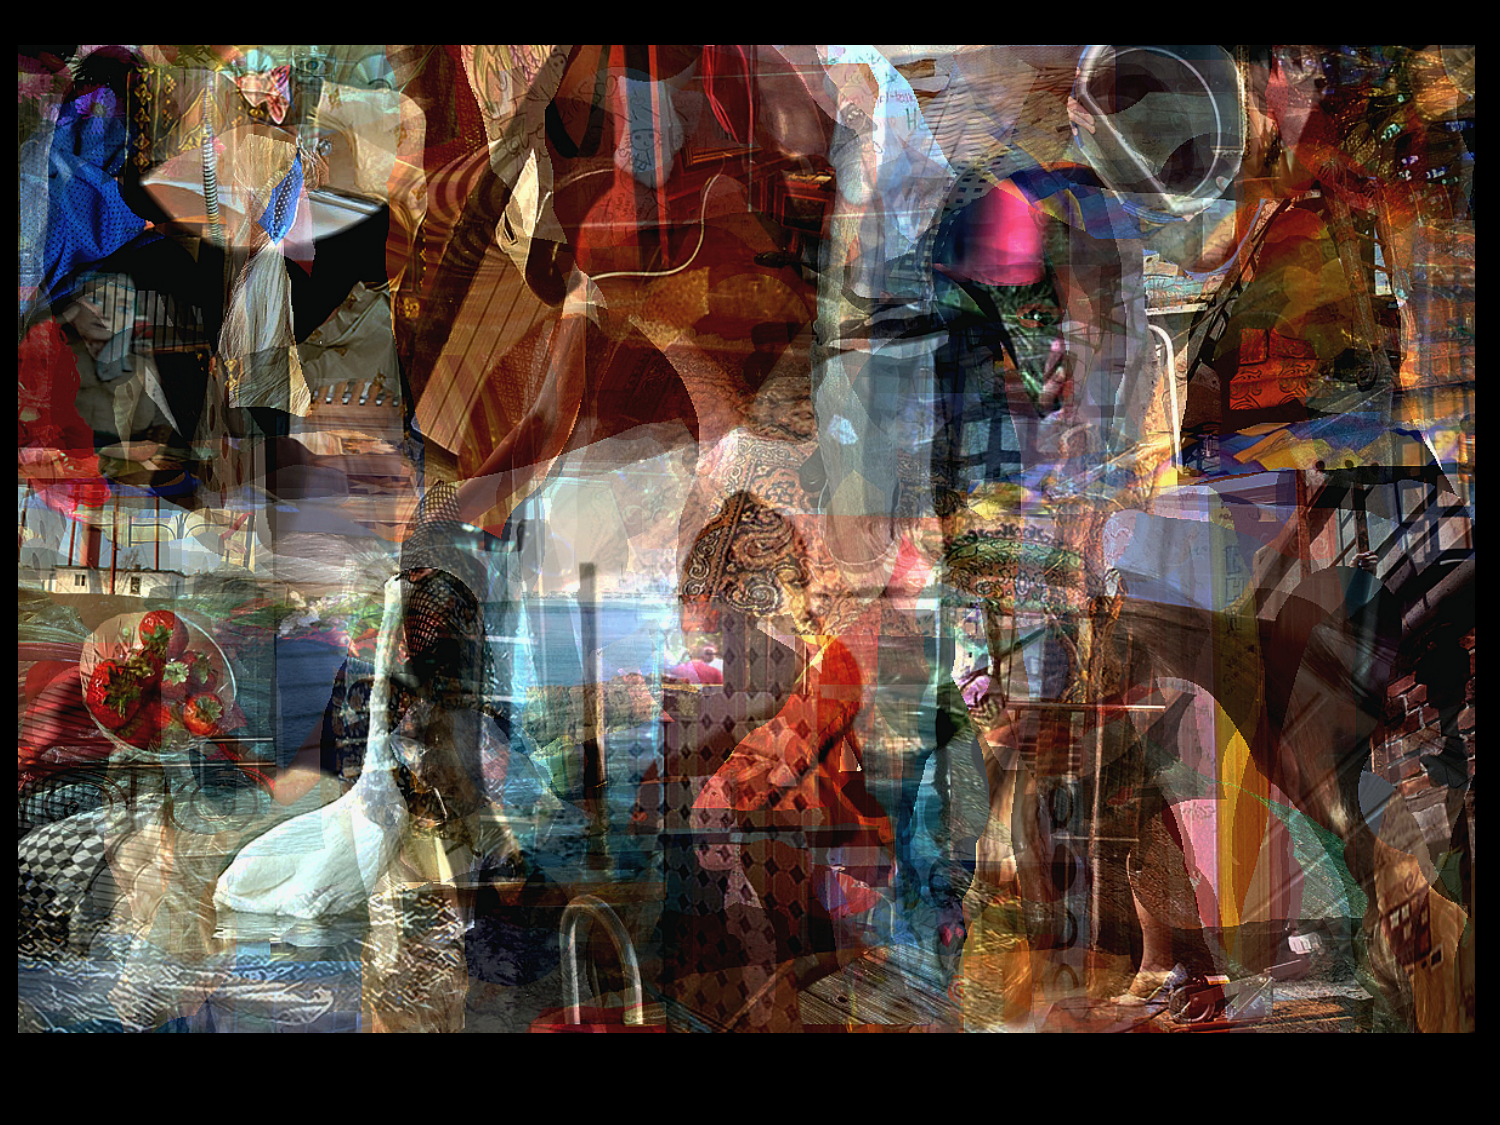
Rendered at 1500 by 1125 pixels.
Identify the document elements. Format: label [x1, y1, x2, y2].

picture [18, 45, 1475, 1033]
